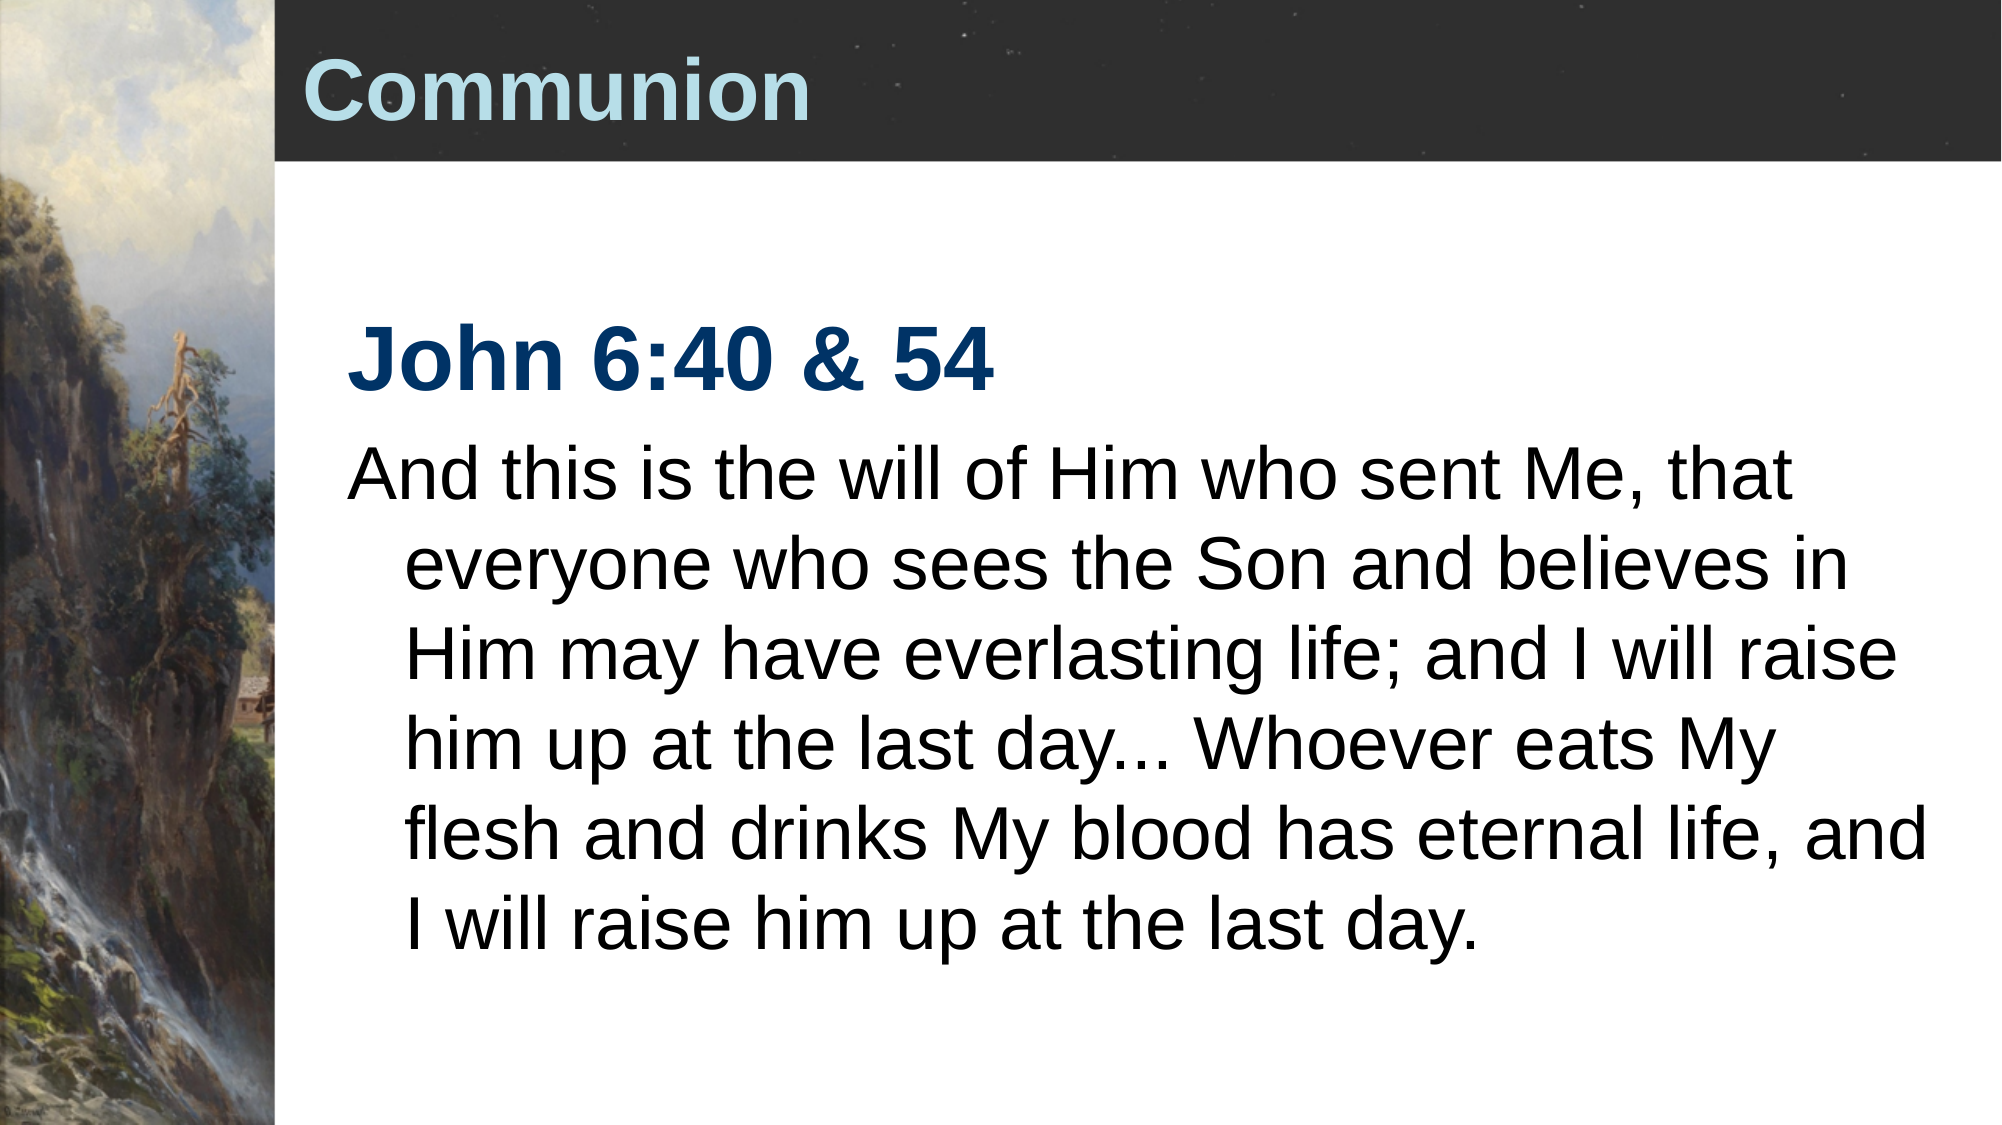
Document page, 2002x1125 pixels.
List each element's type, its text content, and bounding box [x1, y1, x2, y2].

picture [0, 0, 2002, 1125]
text_box John 6:40 & 54 And this is the will of Him who sent Me, that everyone who sees the Son and believes in Him may have everlasting life; and I will raise him up at the last day... Whoever eats My flesh and drinks My blood has eternal life, and I will raise him up at the last day. [332, 275, 1963, 1125]
text_box Communion [288, 8, 1947, 163]
